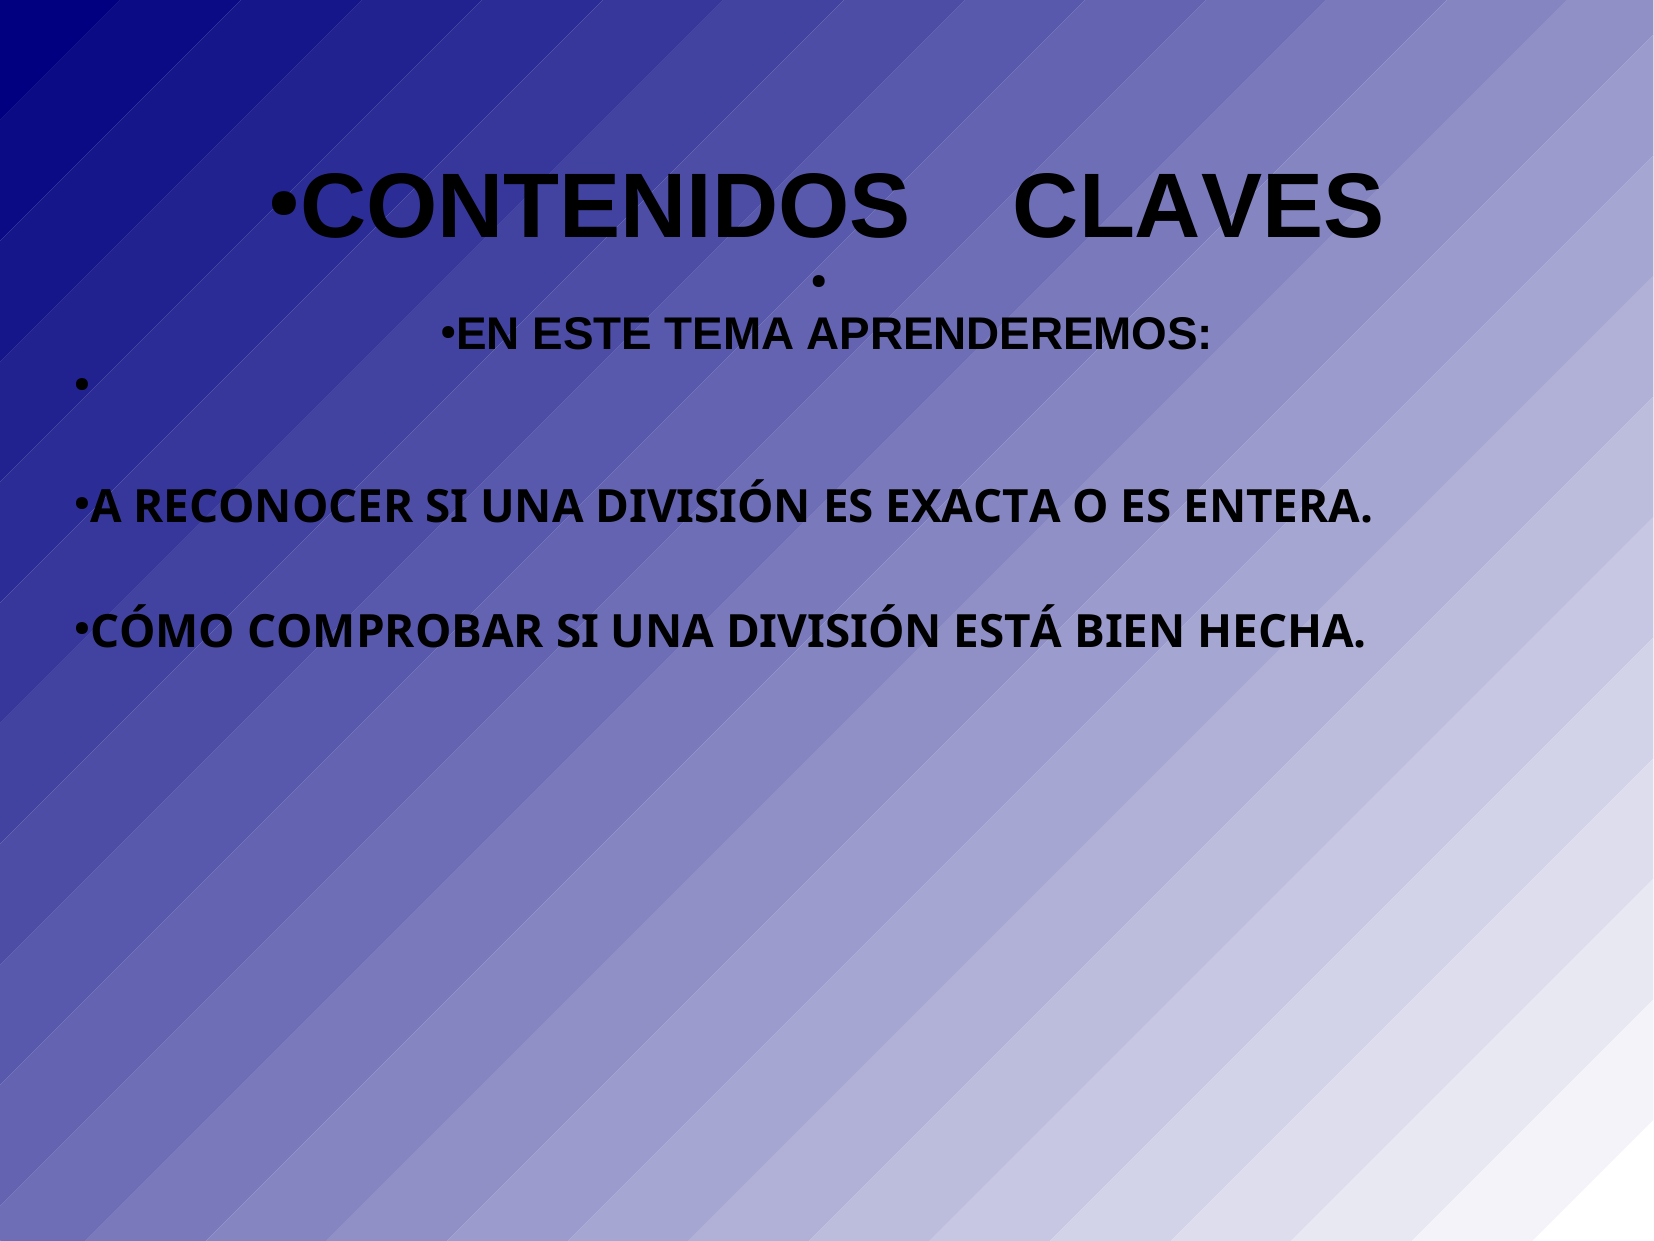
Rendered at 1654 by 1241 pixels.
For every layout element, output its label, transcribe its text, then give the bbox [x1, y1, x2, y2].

text_box CONTENIDOS CLAVES EN ESTE TEMA APRENDEREMOS: A RECONOCER SI UNA DIVISIÓN ES EXACTA O ES ENTERA. CÓMO COMPROBAR SI UNA DIVISIÓN ESTÁ BIEN HECHA. [59, 146, 1595, 806]
